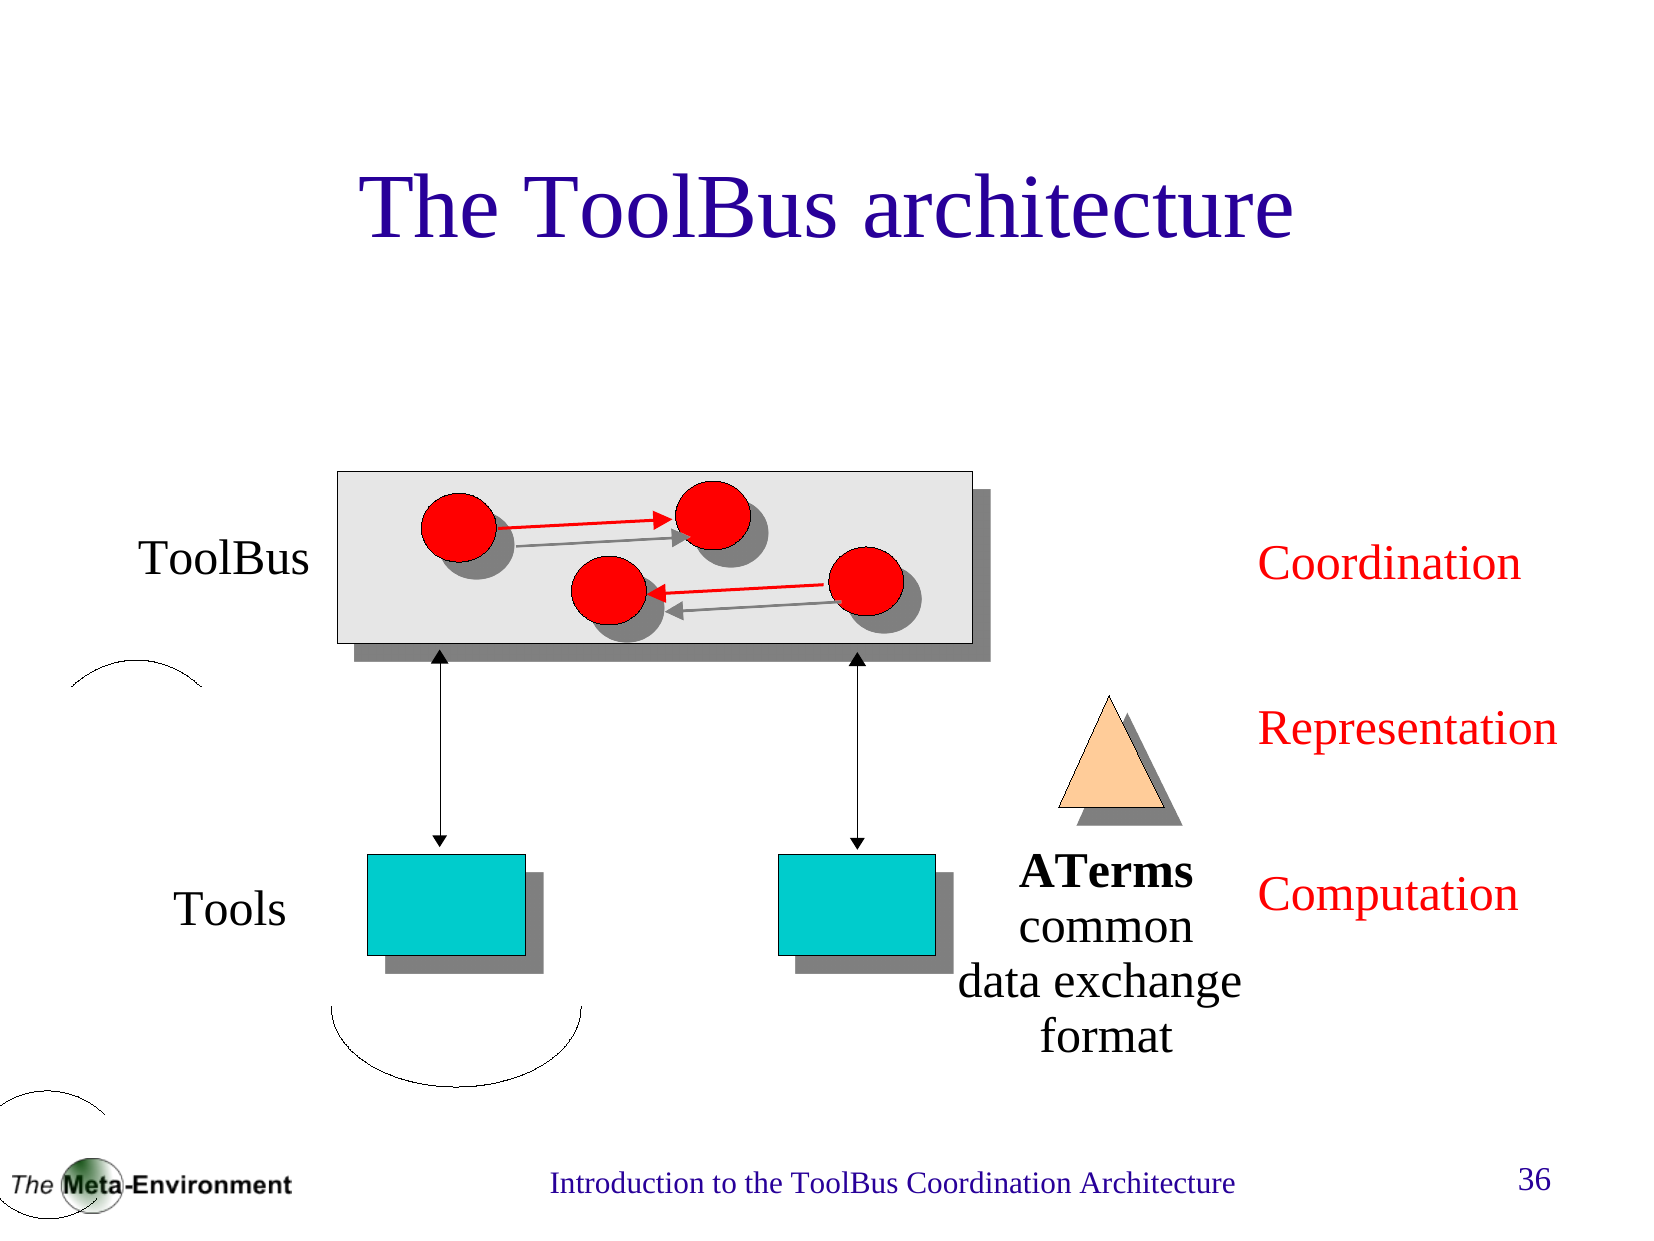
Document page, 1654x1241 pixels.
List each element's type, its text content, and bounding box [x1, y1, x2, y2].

text_box [778, 854, 936, 956]
text_box Coordination Representation Computation [1257, 534, 1559, 957]
title The ToolBus architecture [121, 102, 1534, 311]
text_box Tools [173, 880, 288, 942]
text_box ToolBus [137, 530, 311, 591]
text_box ATerms common data exchange format [957, 842, 1256, 1089]
text_box [337, 471, 973, 644]
picture [12, 1158, 292, 1214]
text_box [367, 854, 526, 956]
text_box [1058, 695, 1165, 808]
